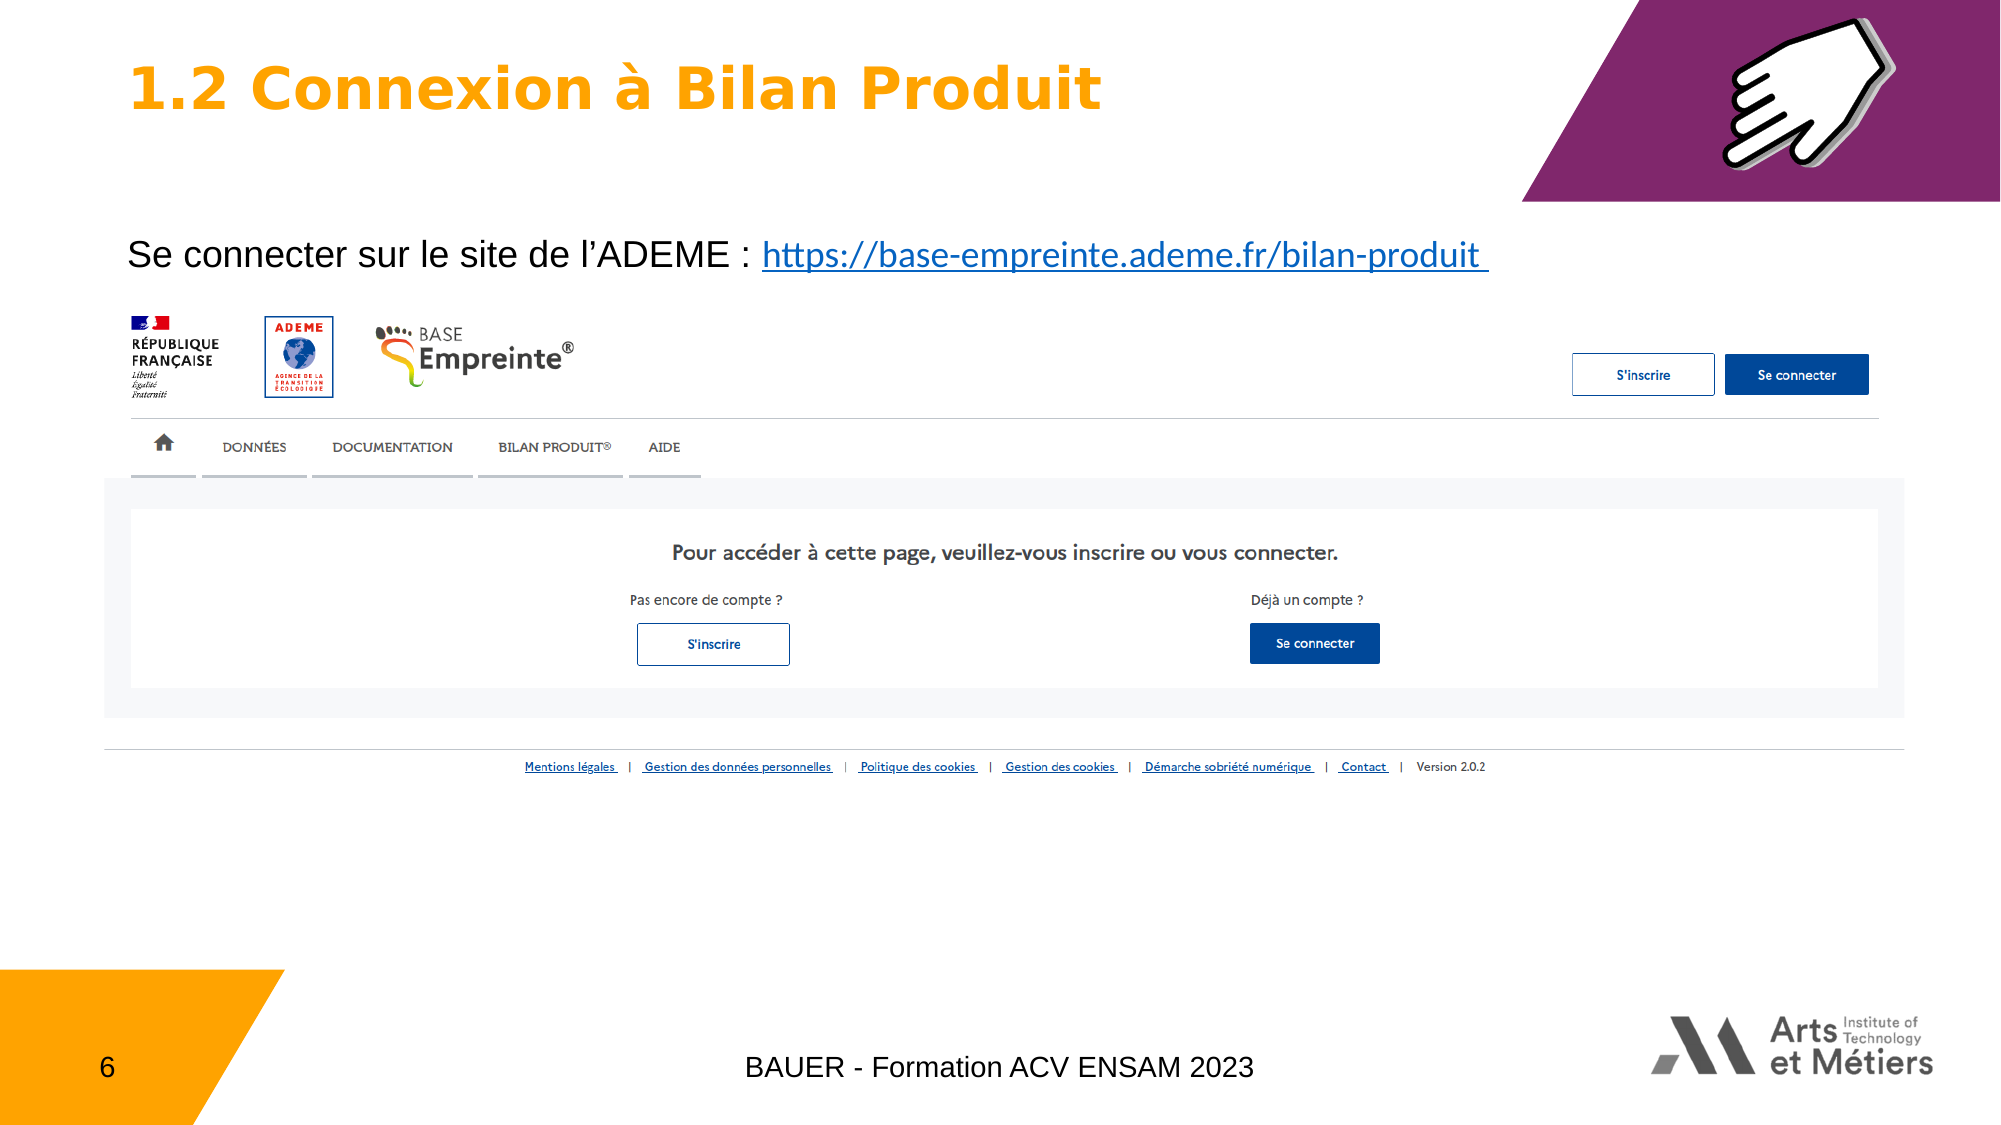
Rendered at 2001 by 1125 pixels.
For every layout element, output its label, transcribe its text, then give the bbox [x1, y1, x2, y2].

list Se connecter sur le site de l’ADEME : https://base-empreinte.ademe.fr/bilan-produit [112, 227, 1938, 938]
picture [1618, 0, 2001, 279]
picture [104, 295, 1905, 819]
title 1.2 Connexion à Bilan Produit [112, 51, 1253, 166]
picture [1631, 997, 1952, 1093]
